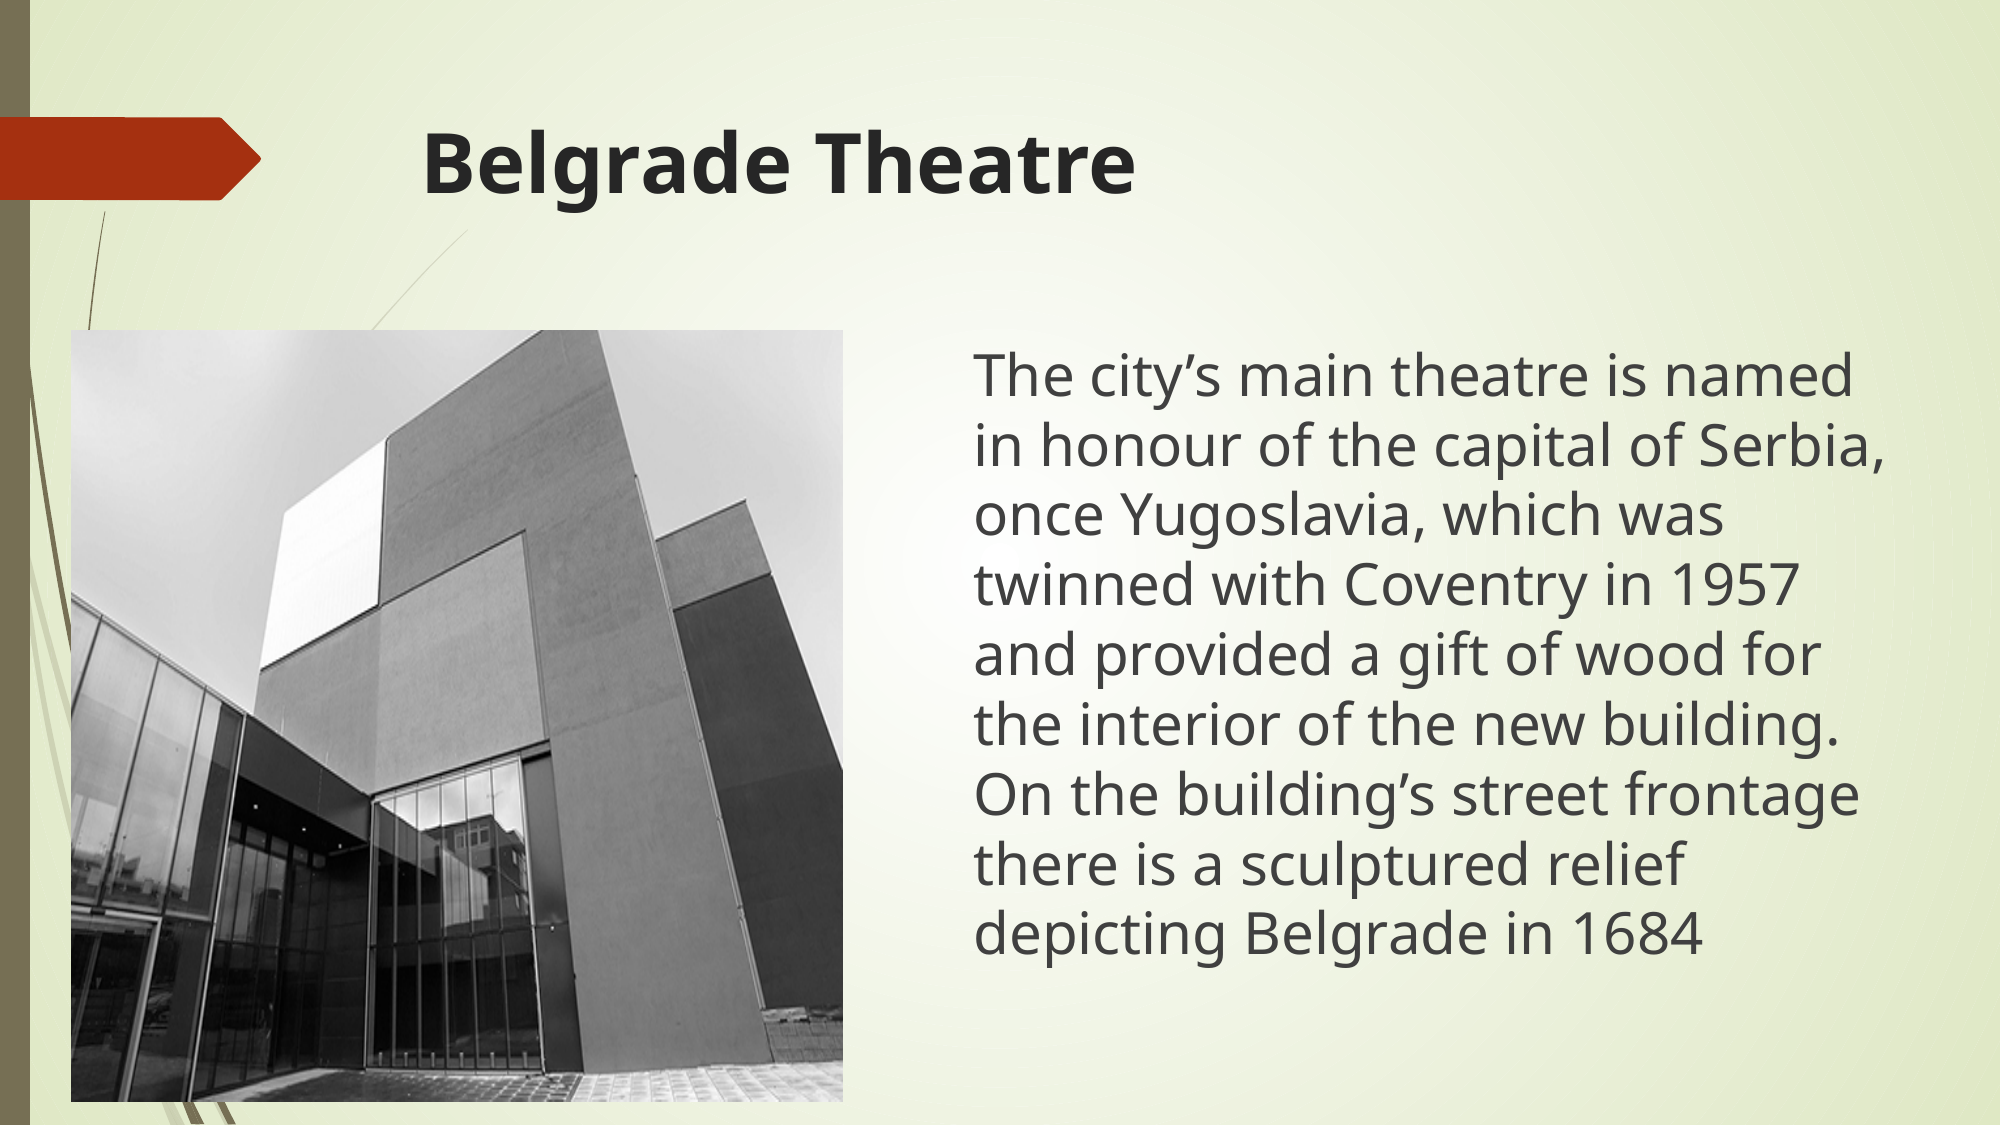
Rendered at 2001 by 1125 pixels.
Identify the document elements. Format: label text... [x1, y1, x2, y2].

list The city’s main theatre is named in honour of the capital of Serbia, once Yugoslavia, which was twinned with Coventry in 1957 and provided a gift of wood for the interior of the new building. On the building’s street frontage there is a sculptured relief depicting Belgrade in 1684 [958, 330, 1929, 1053]
title Belgrade Theatre [0, 102, 1888, 313]
picture [71, 330, 843, 1102]
